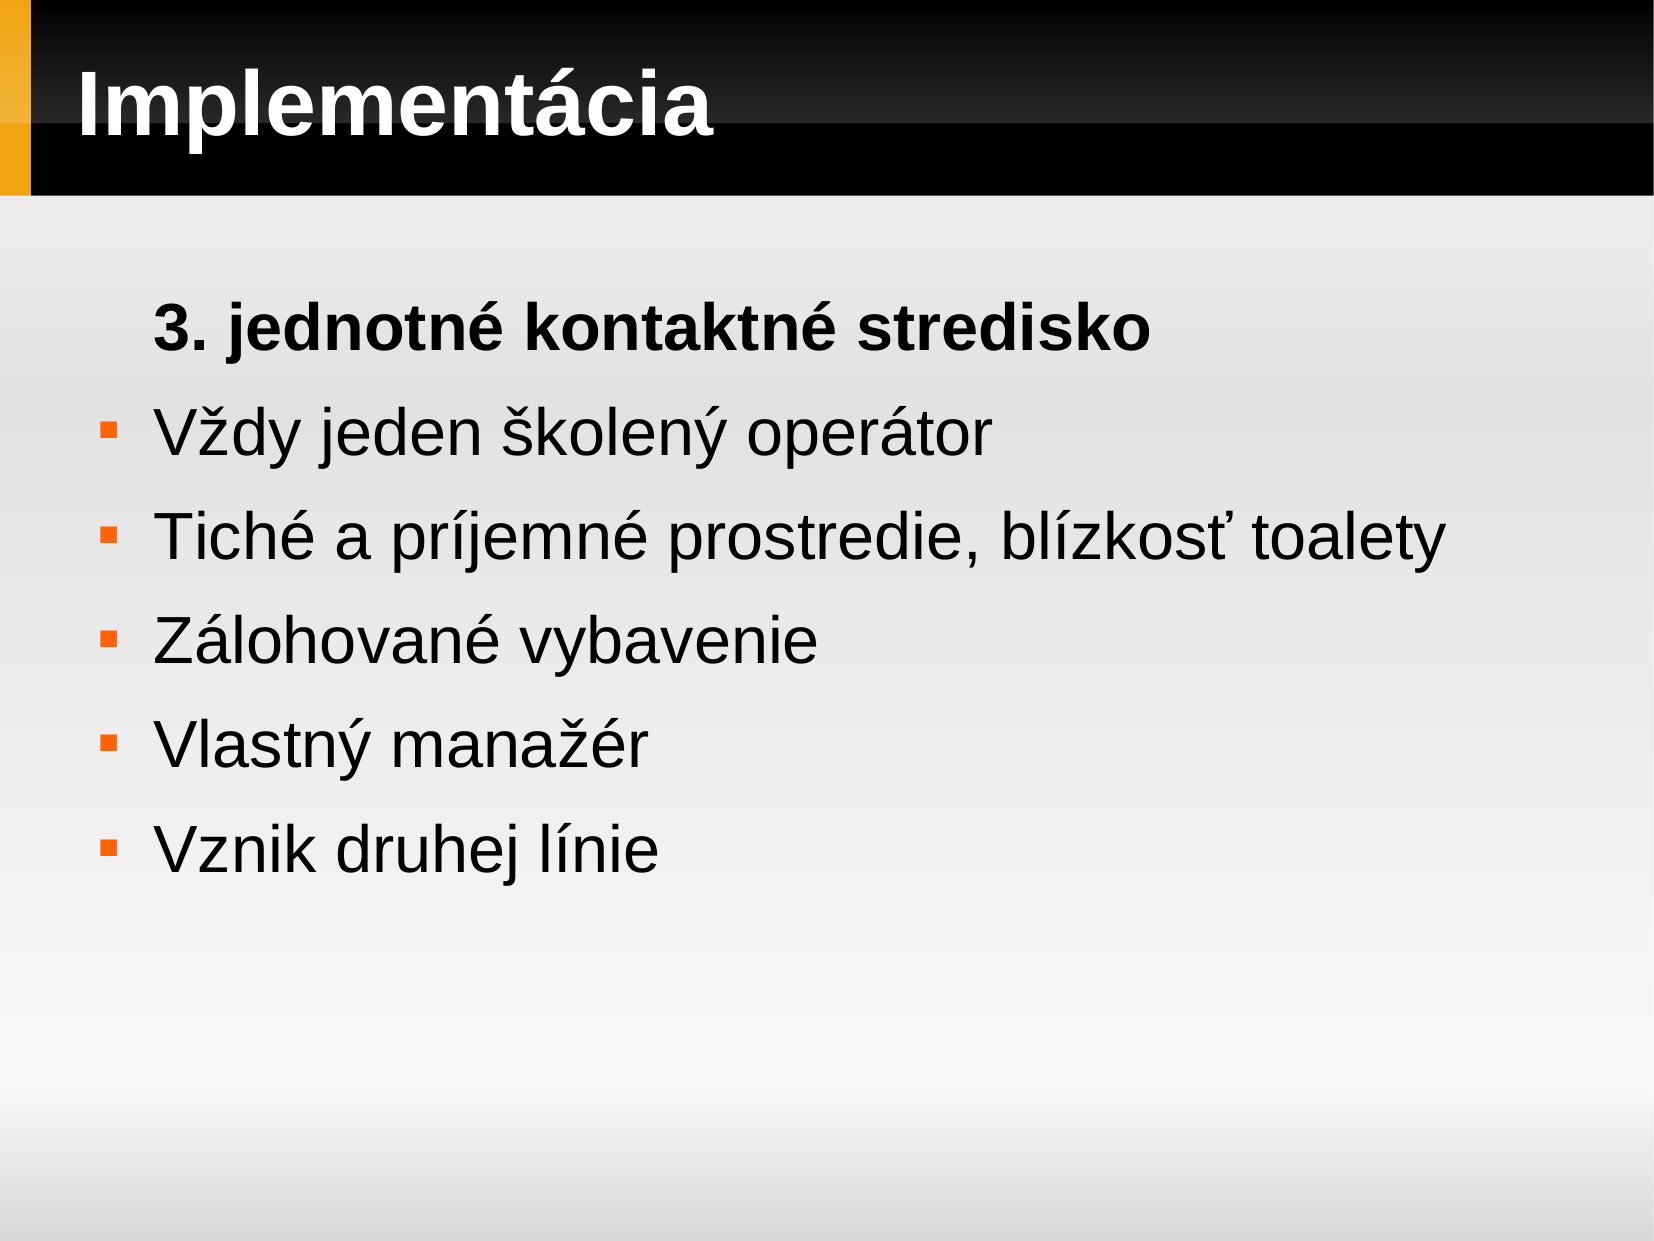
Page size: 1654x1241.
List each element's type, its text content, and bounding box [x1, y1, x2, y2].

list 3. jednotné kontaktné stredisko Vždy jeden školený operátor Tiché a príjemné prostredie, blízkosť toalety Zálohované vybavenie Vlastný manažér Vznik druhej línie [82, 290, 1571, 1109]
picture [0, 0, 1654, 1241]
title Implementácia [76, 0, 1565, 208]
